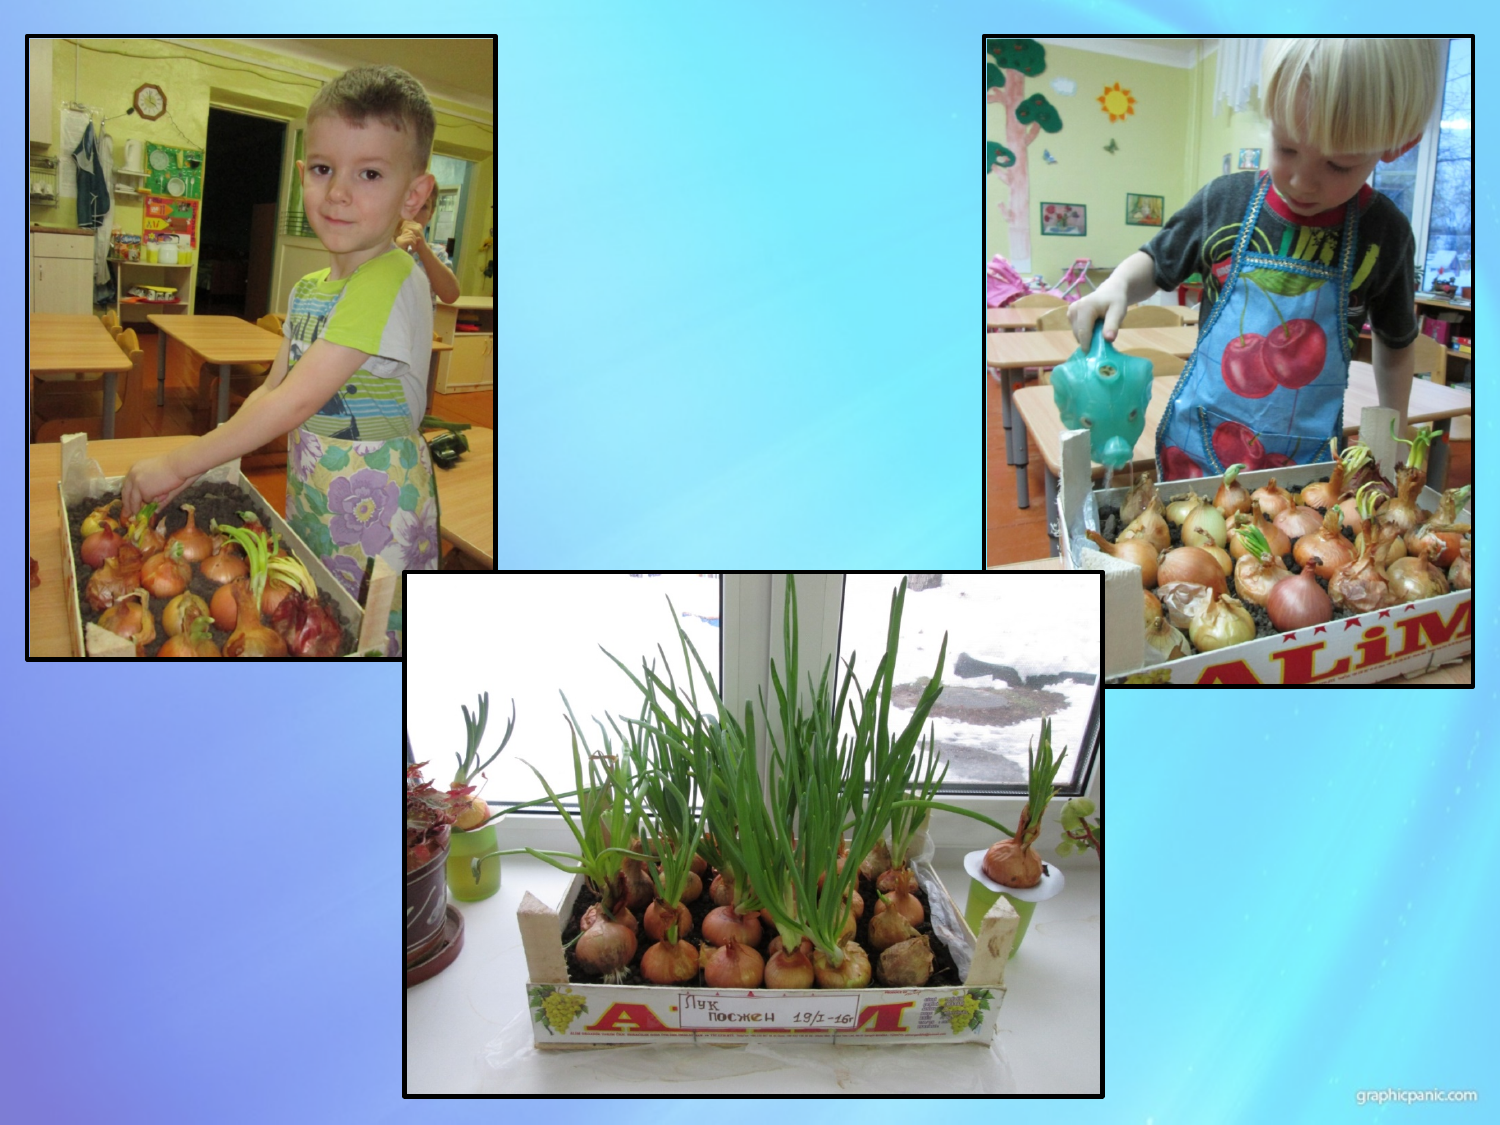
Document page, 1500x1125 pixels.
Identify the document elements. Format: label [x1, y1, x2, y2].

picture [986, 38, 1471, 685]
picture [406, 574, 1100, 1094]
picture [29, 38, 494, 657]
